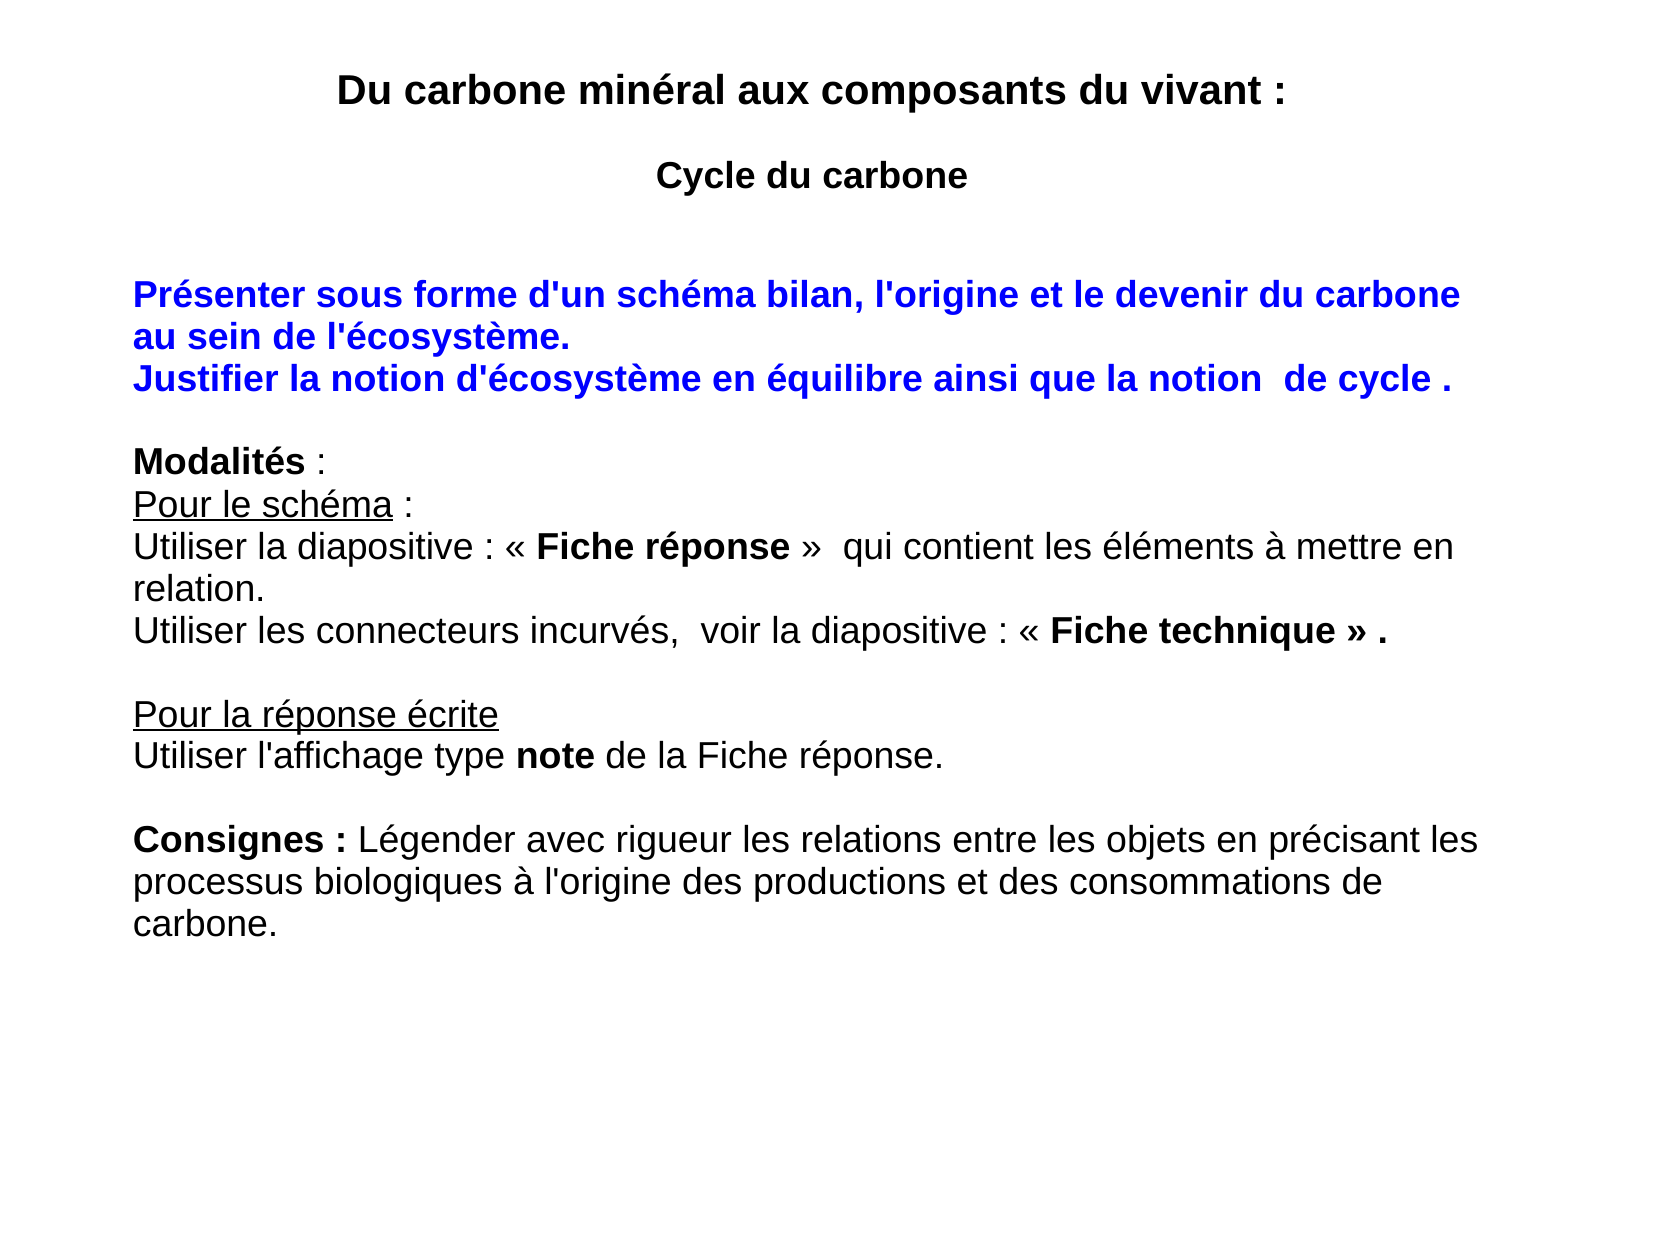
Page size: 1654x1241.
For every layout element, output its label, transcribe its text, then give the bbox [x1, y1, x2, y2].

text_box Du carbone minéral aux composants du vivant : Cycle du carbone [295, 59, 1329, 208]
text_box Présenter sous forme d'un schéma bilan, l'origine et le devenir du carbone au sein de l'écosystème. Justifier la notion d'écosystème en équilibre ainsi que la notion de cycle . Modalités : Pour le schéma : Utiliser la diapositive : « Fiche réponse » qui contient les éléments à mettre en relation. Utiliser les connecteurs incurvés, voir la diapositive : « Fiche technique » . Pour la réponse écrite Utiliser l'affichage type note de la Fiche réponse. Consignes : Légender avec rigueur les relations entre les objets en précisant les processus biologiques à l'origine des productions et des consommations de carbone. [118, 265, 1506, 1005]
